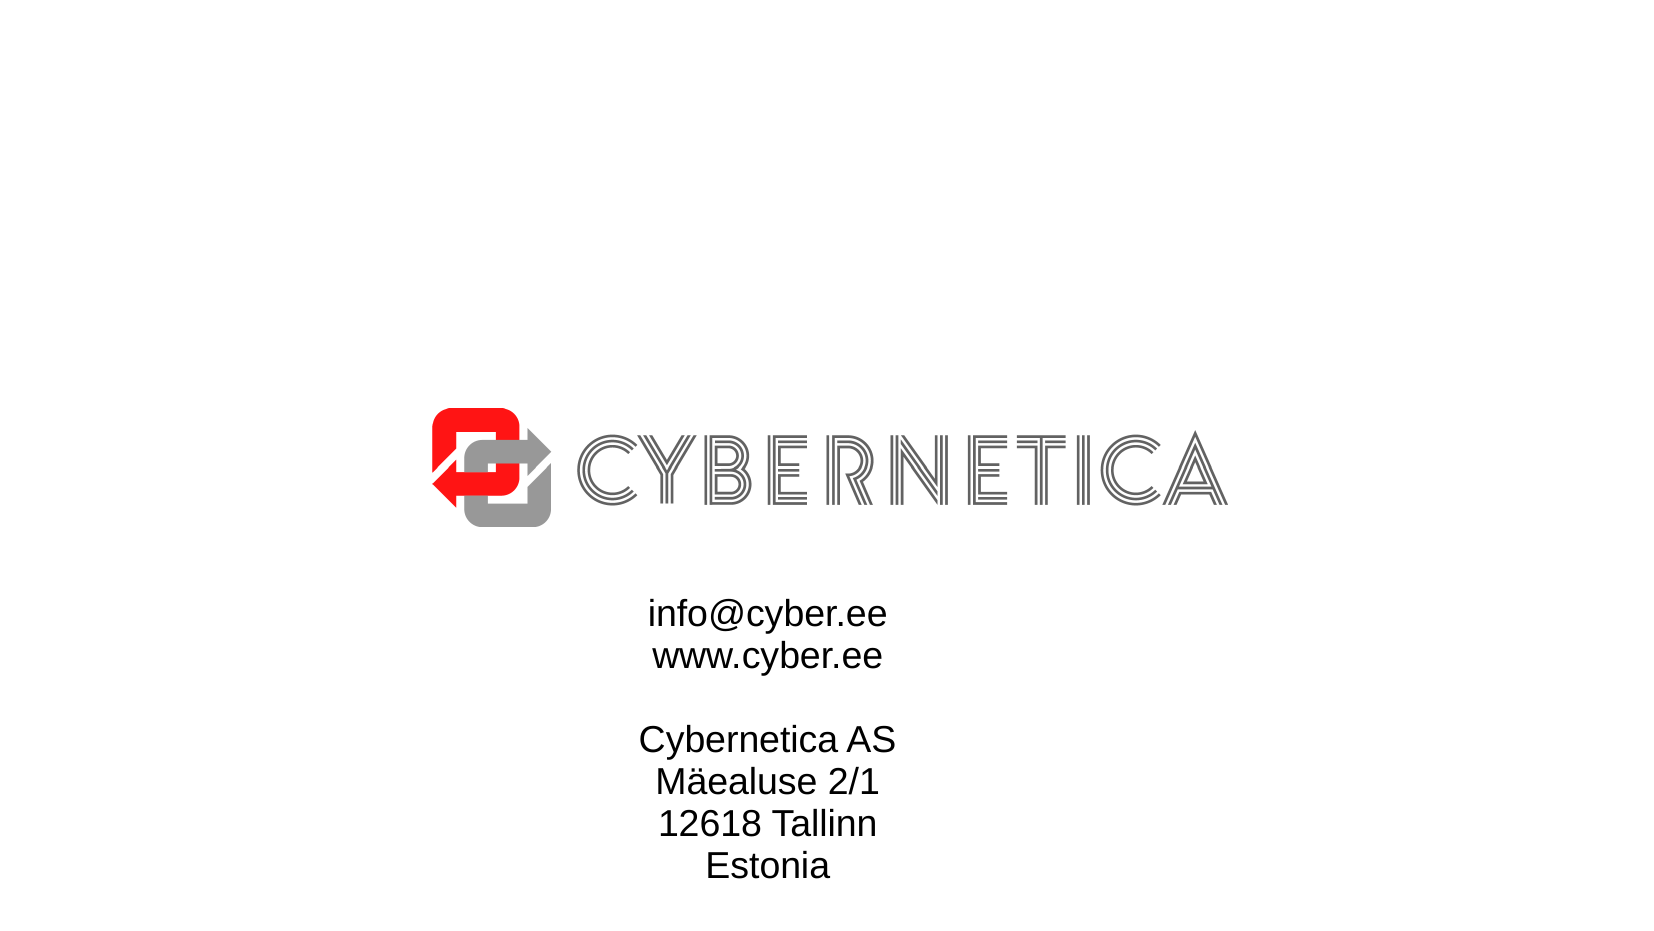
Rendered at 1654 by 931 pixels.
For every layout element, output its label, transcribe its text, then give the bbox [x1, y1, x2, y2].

picture [432, 408, 1228, 527]
title info@cyber.ee www.cyber.ee Cybernetica AS Mäealuse 2/1 12618 Tallinn Estonia [23, 592, 1512, 887]
